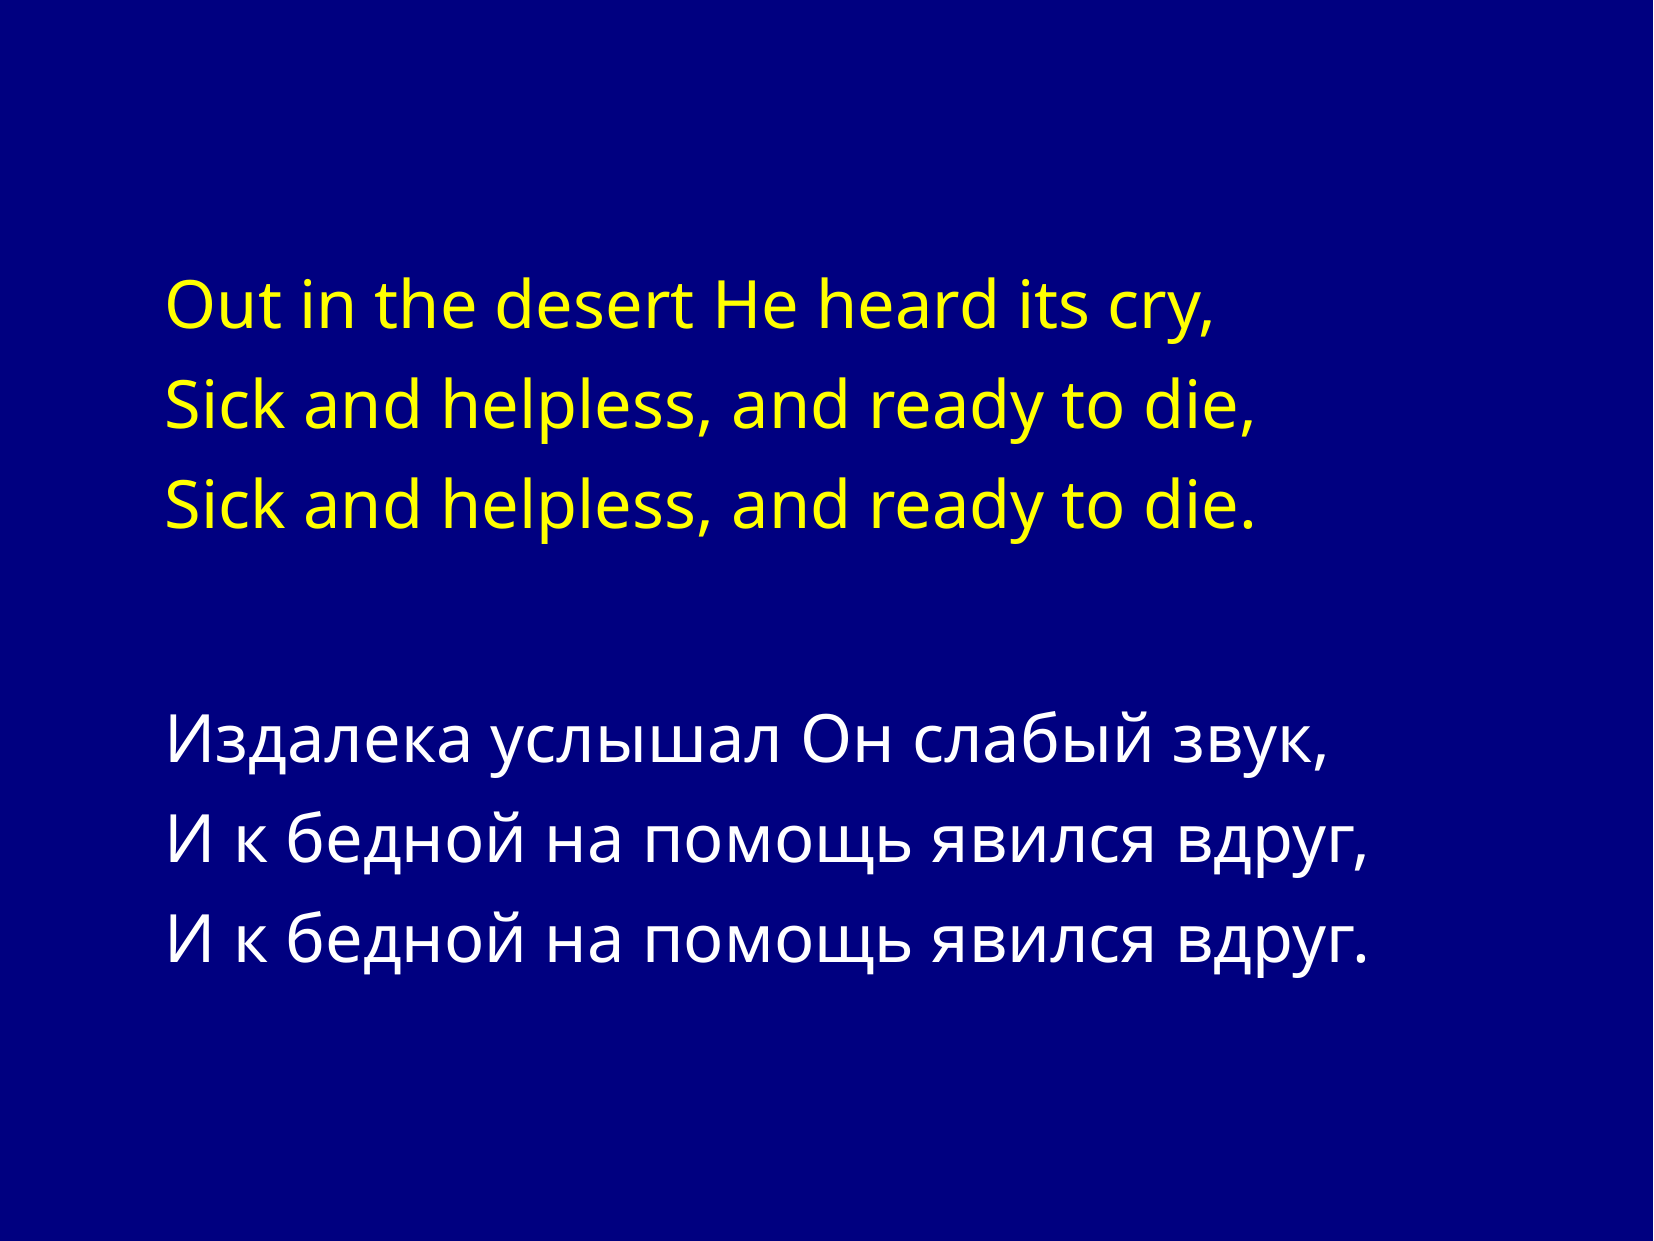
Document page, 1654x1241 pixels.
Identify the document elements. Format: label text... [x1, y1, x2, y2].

text_box Out in the desert He heard its cry, Sick and helpless, and ready to die, Sick and helpless, and ready to die. [37, 150, 1651, 638]
text_box Издалека услышал Он слабый звук, И к бедной на помощь явился вдруг, И к бедной на помощь явился вдруг. [37, 675, 1576, 1163]
